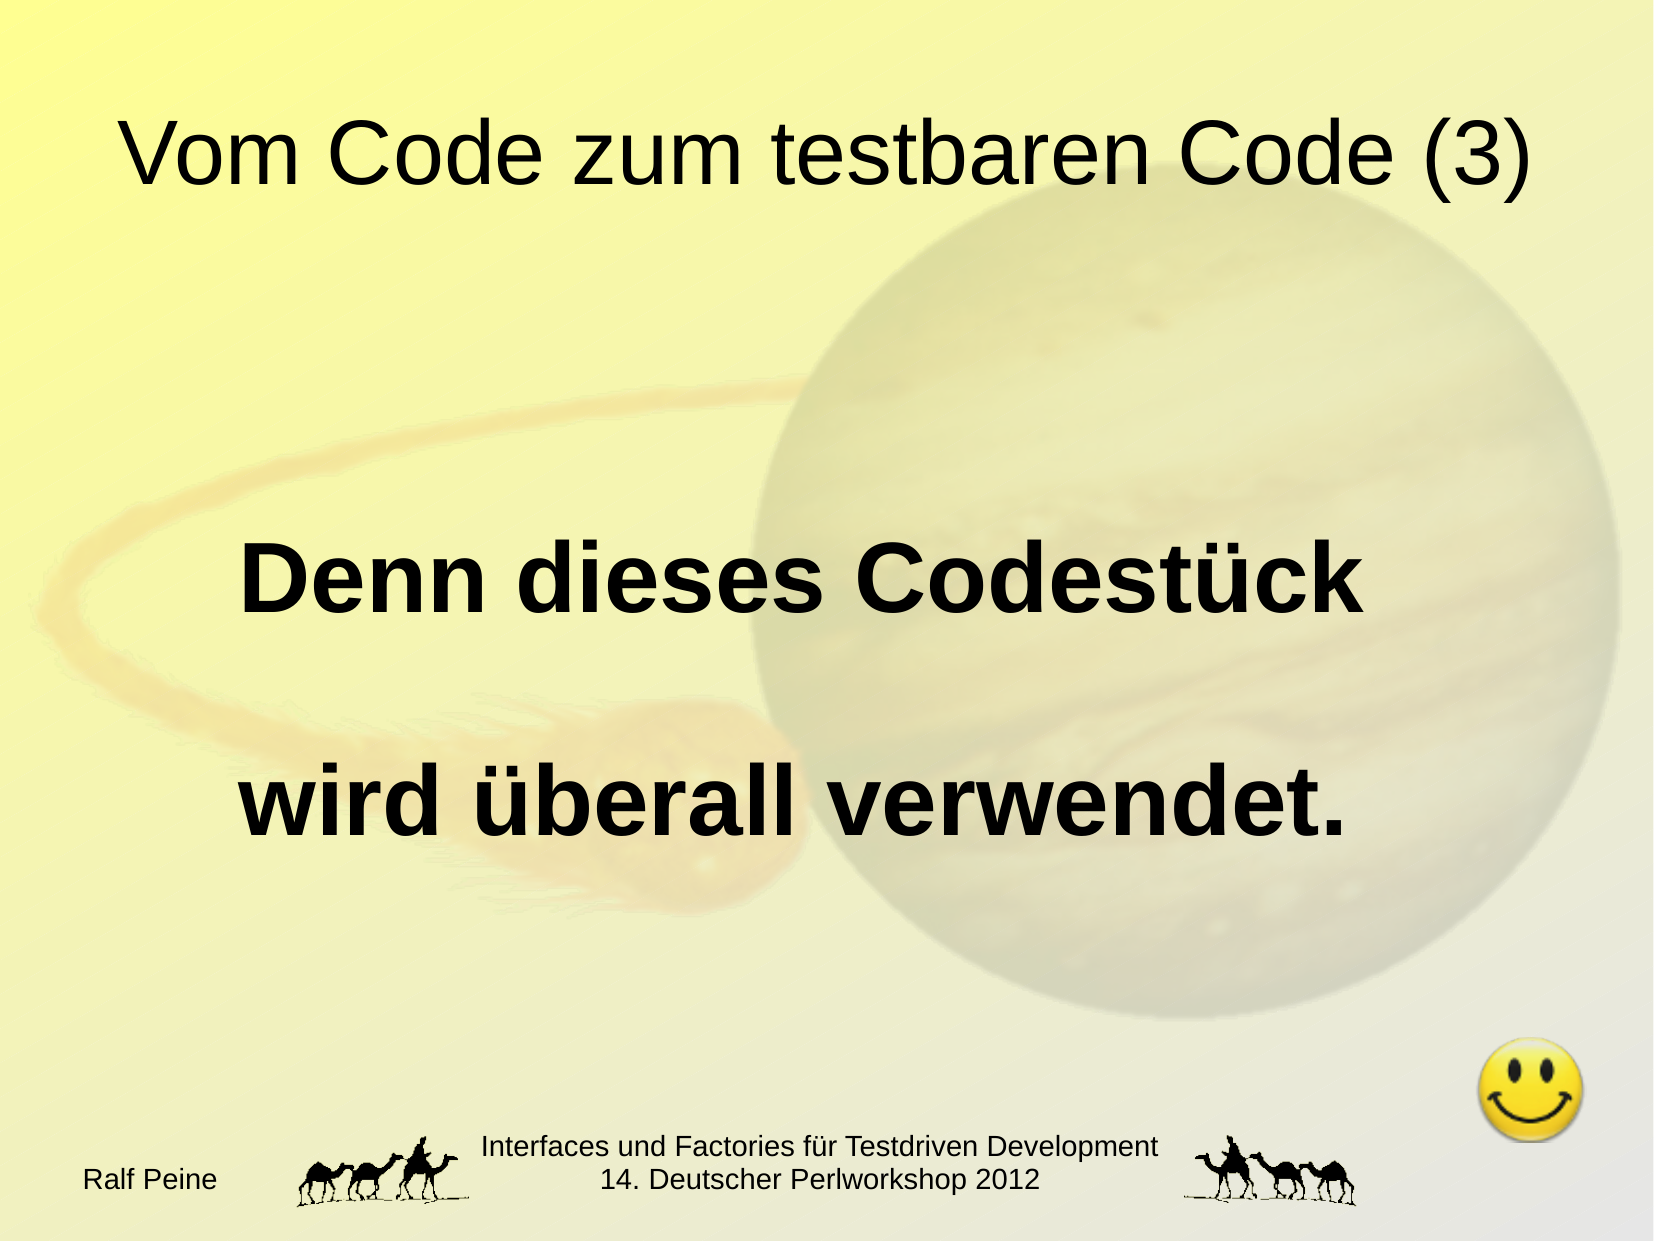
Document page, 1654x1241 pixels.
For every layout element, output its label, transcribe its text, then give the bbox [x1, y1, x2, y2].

picture [1184, 1133, 1362, 1213]
picture [291, 1134, 469, 1214]
title Vom Code zum testbaren Code (3) [82, 49, 1571, 257]
text_box Denn dieses Codestück wird überall verwendet. [106, 277, 1498, 1102]
picture [3, 138, 1654, 1143]
